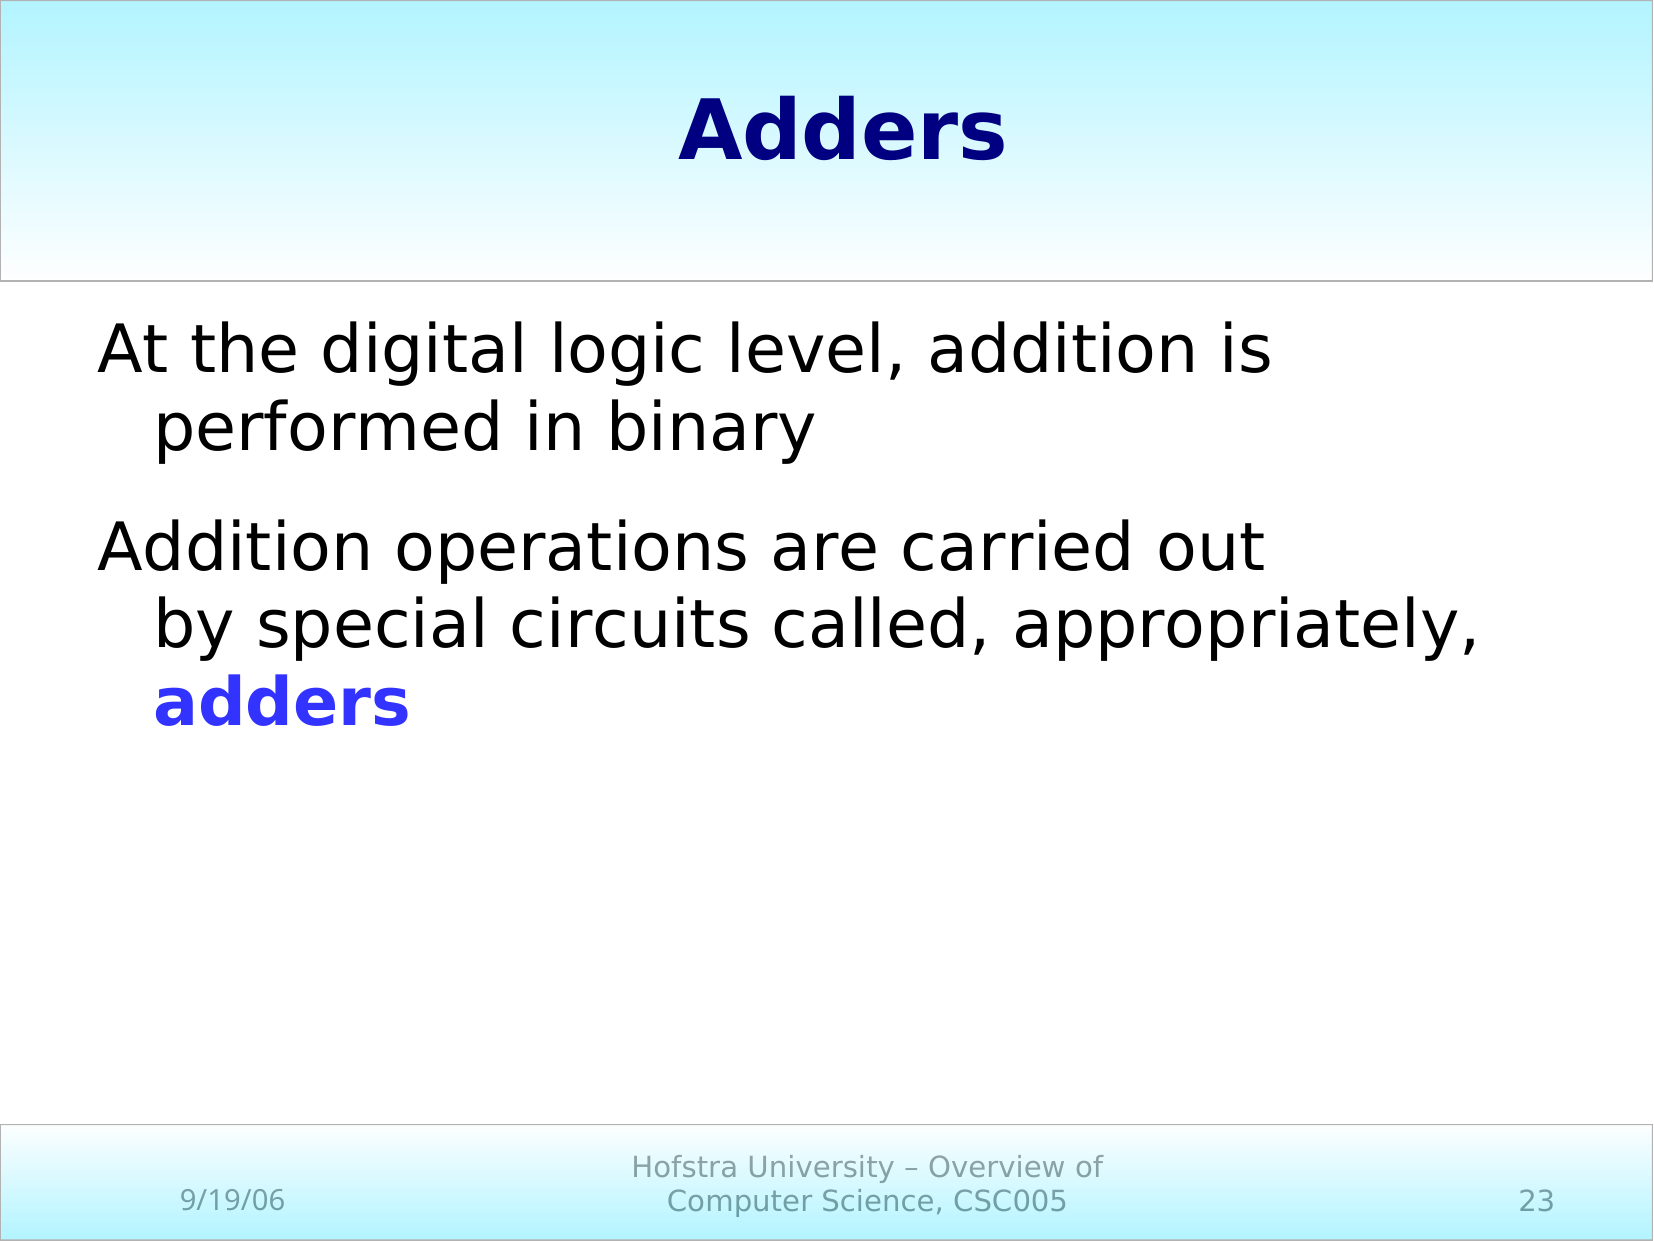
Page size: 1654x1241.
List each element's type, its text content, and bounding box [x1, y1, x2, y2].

list At the digital logic level, addition is performed in binary Addition operations are carried out by special circuits called, appropriately, adders [82, 303, 1571, 1131]
title Adders [75, 14, 1612, 248]
